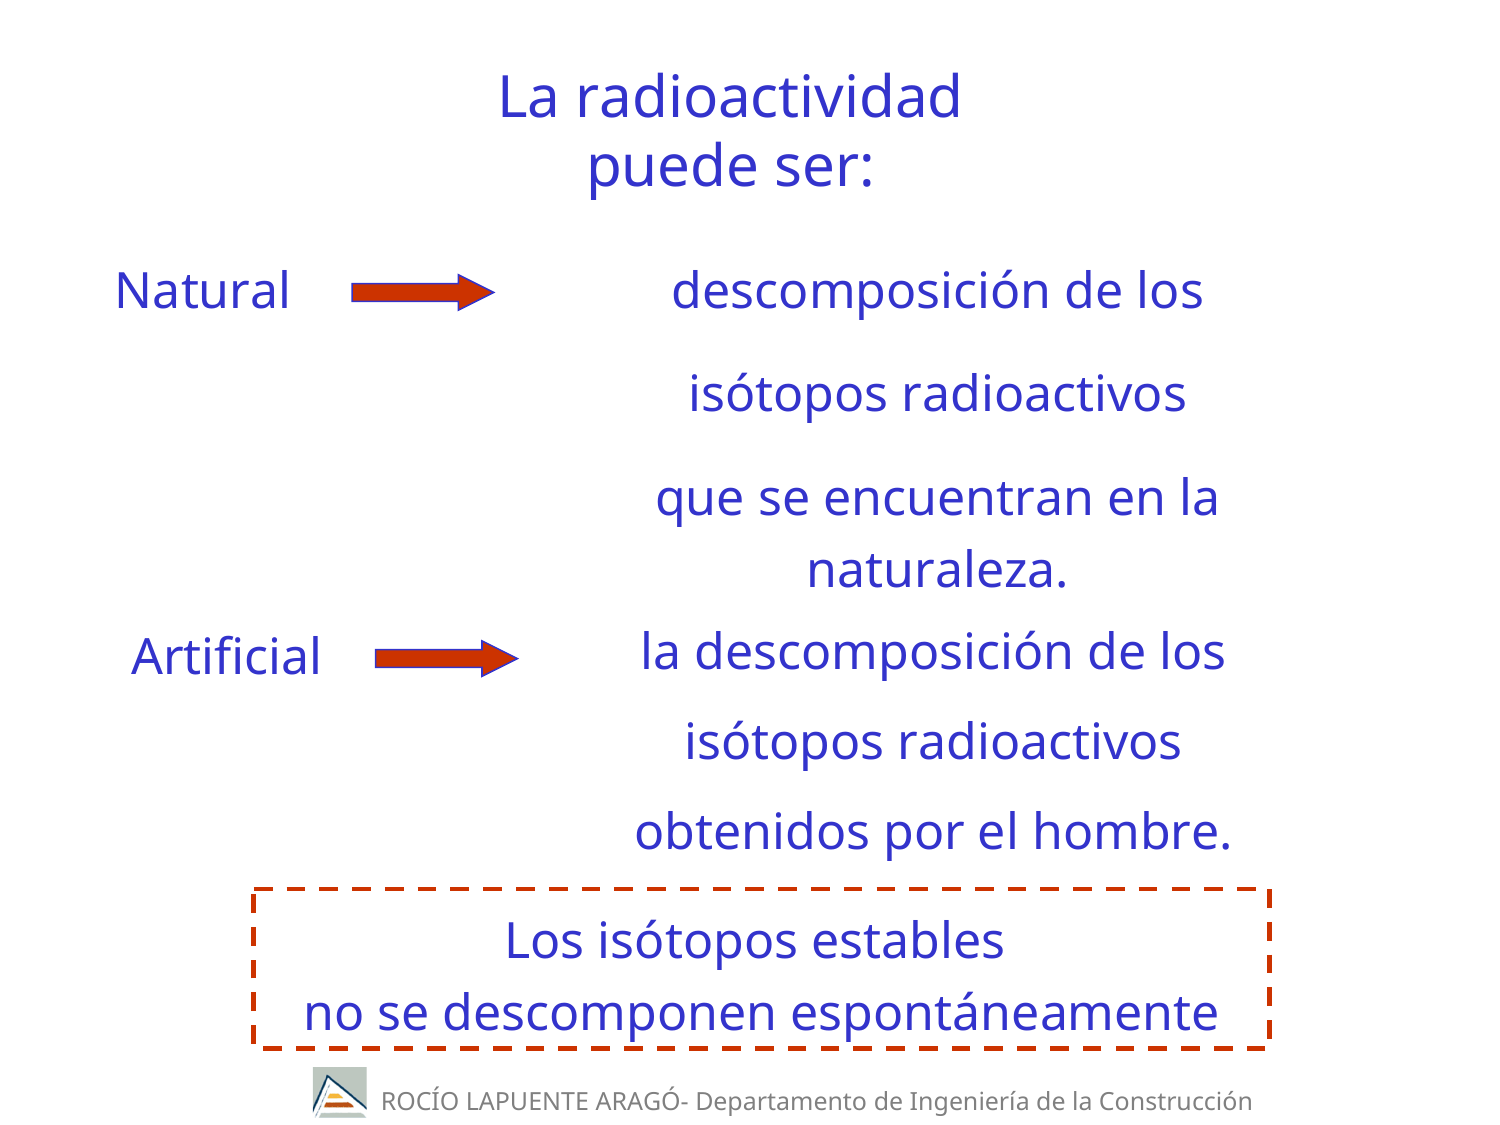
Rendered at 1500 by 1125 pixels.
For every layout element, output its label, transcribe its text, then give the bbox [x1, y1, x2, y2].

text_box [375, 640, 518, 677]
text_box Los isótopos estables no se descomponen espontáneamente [253, 889, 1270, 1049]
text_box Artificial [116, 617, 338, 693]
text_box [352, 274, 494, 311]
text_box Natural [87, 250, 307, 327]
text_box descomposición de los isótopos radioactivos que se encuentran en la naturaleza. [512, 238, 1364, 605]
text_box La radioactividad puede ser: [434, 50, 1027, 207]
text_box la descomposición de los isótopos radioactivos obtenidos por el hombre. [611, 581, 1257, 868]
